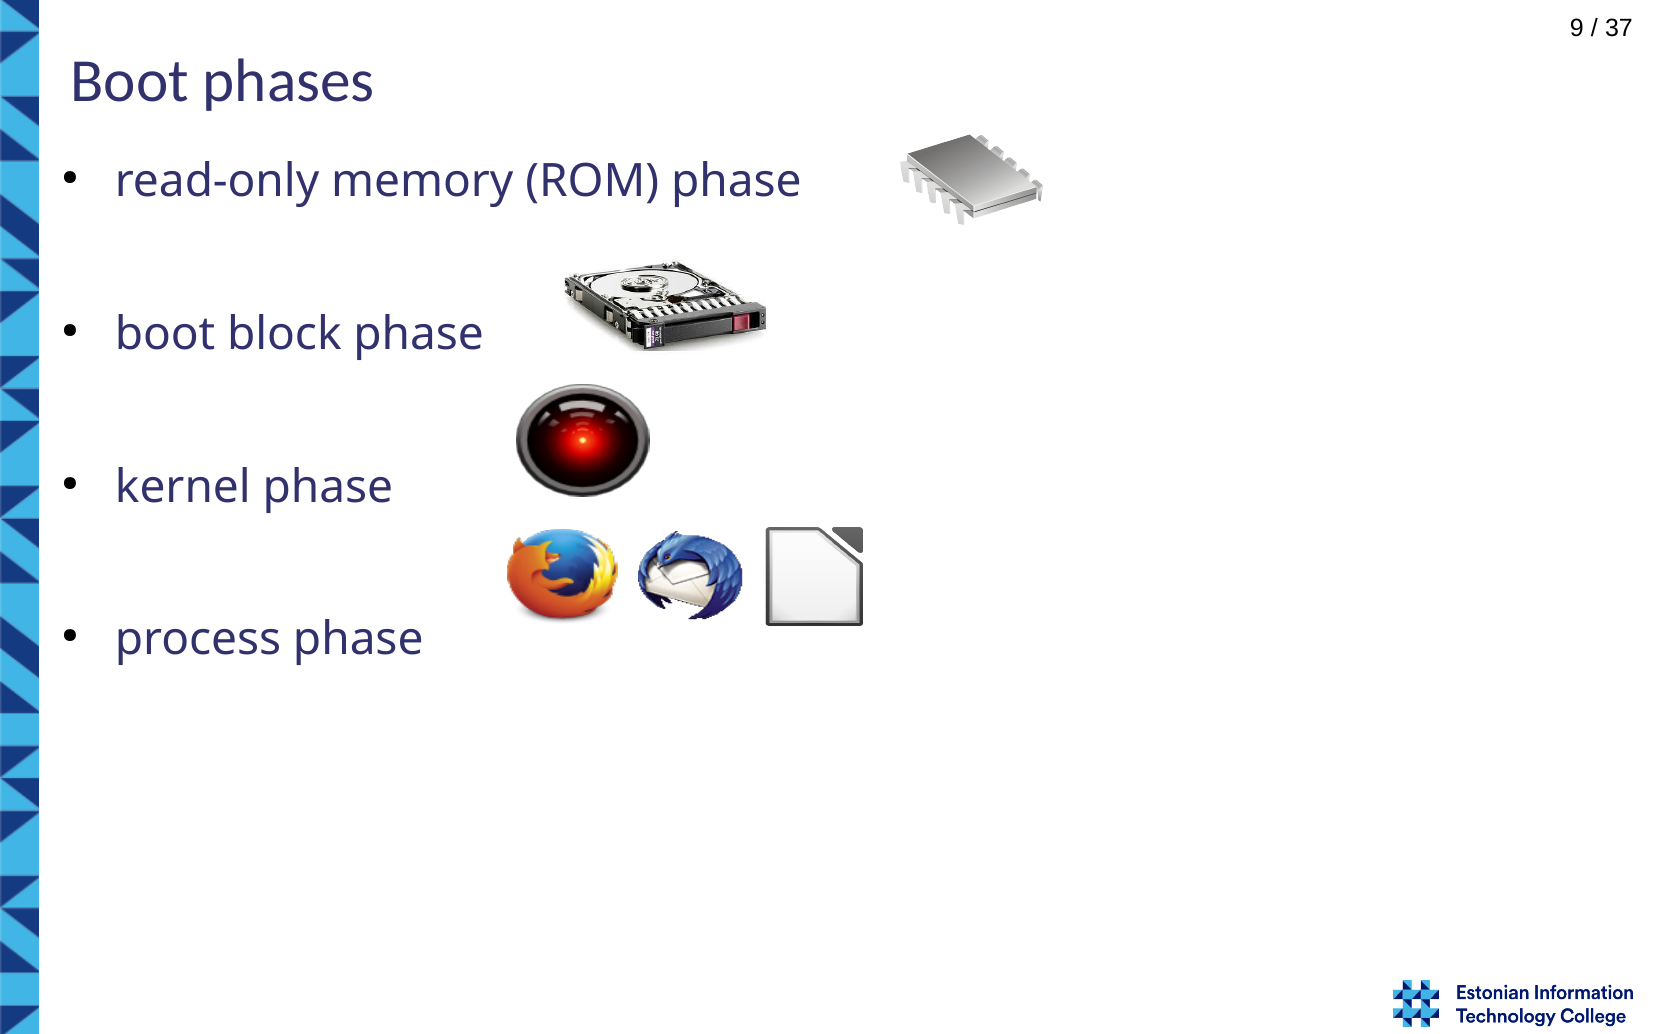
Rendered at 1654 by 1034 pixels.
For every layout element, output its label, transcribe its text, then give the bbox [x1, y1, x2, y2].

picture [765, 527, 863, 626]
title Boot phases [70, 41, 1630, 130]
picture [507, 529, 621, 626]
picture [885, 124, 1055, 231]
picture [638, 531, 745, 626]
list read-only memory (ROM) phase boot block phase kernel phase process phase [44, 147, 1611, 1012]
picture [516, 384, 650, 497]
picture [563, 255, 768, 355]
picture [1393, 980, 1633, 1027]
